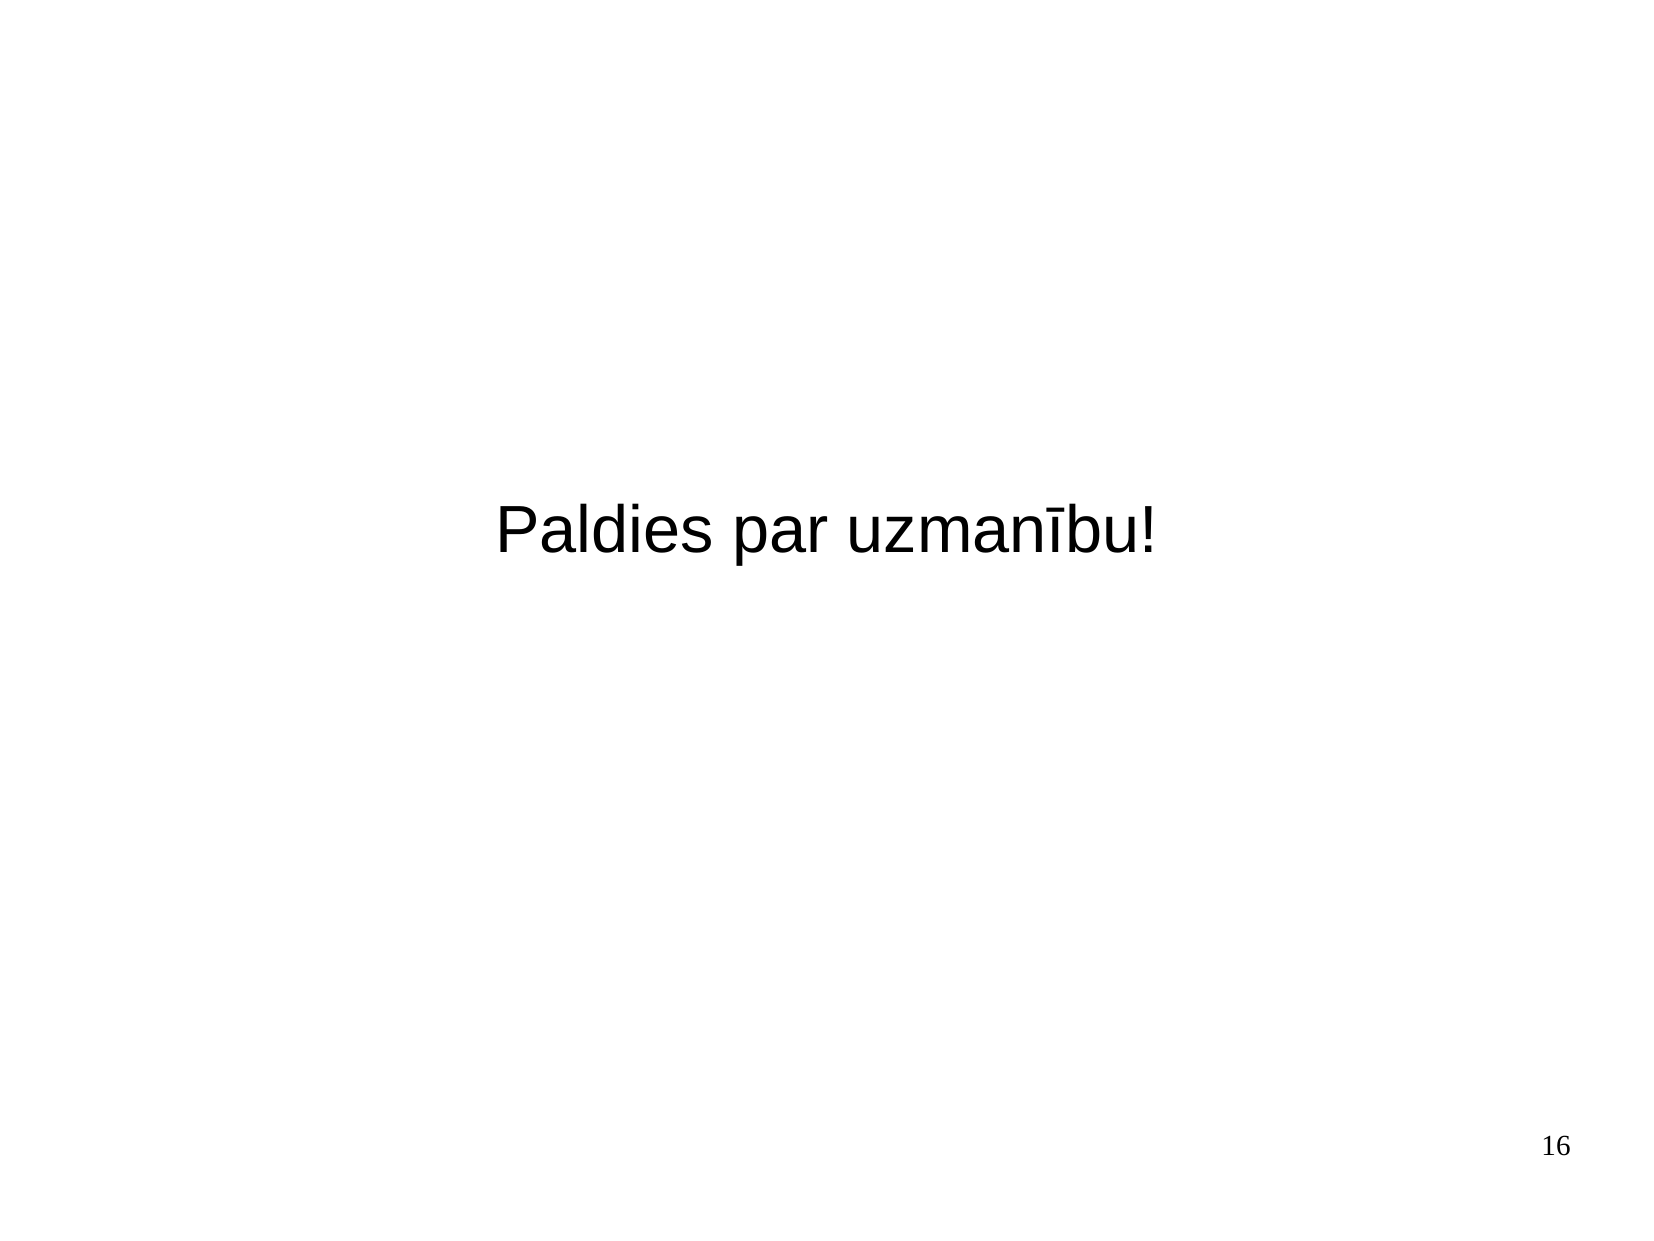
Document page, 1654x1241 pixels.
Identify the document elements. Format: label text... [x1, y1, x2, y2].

subtitle Paldies par uzmanību! [82, 49, 1571, 1010]
